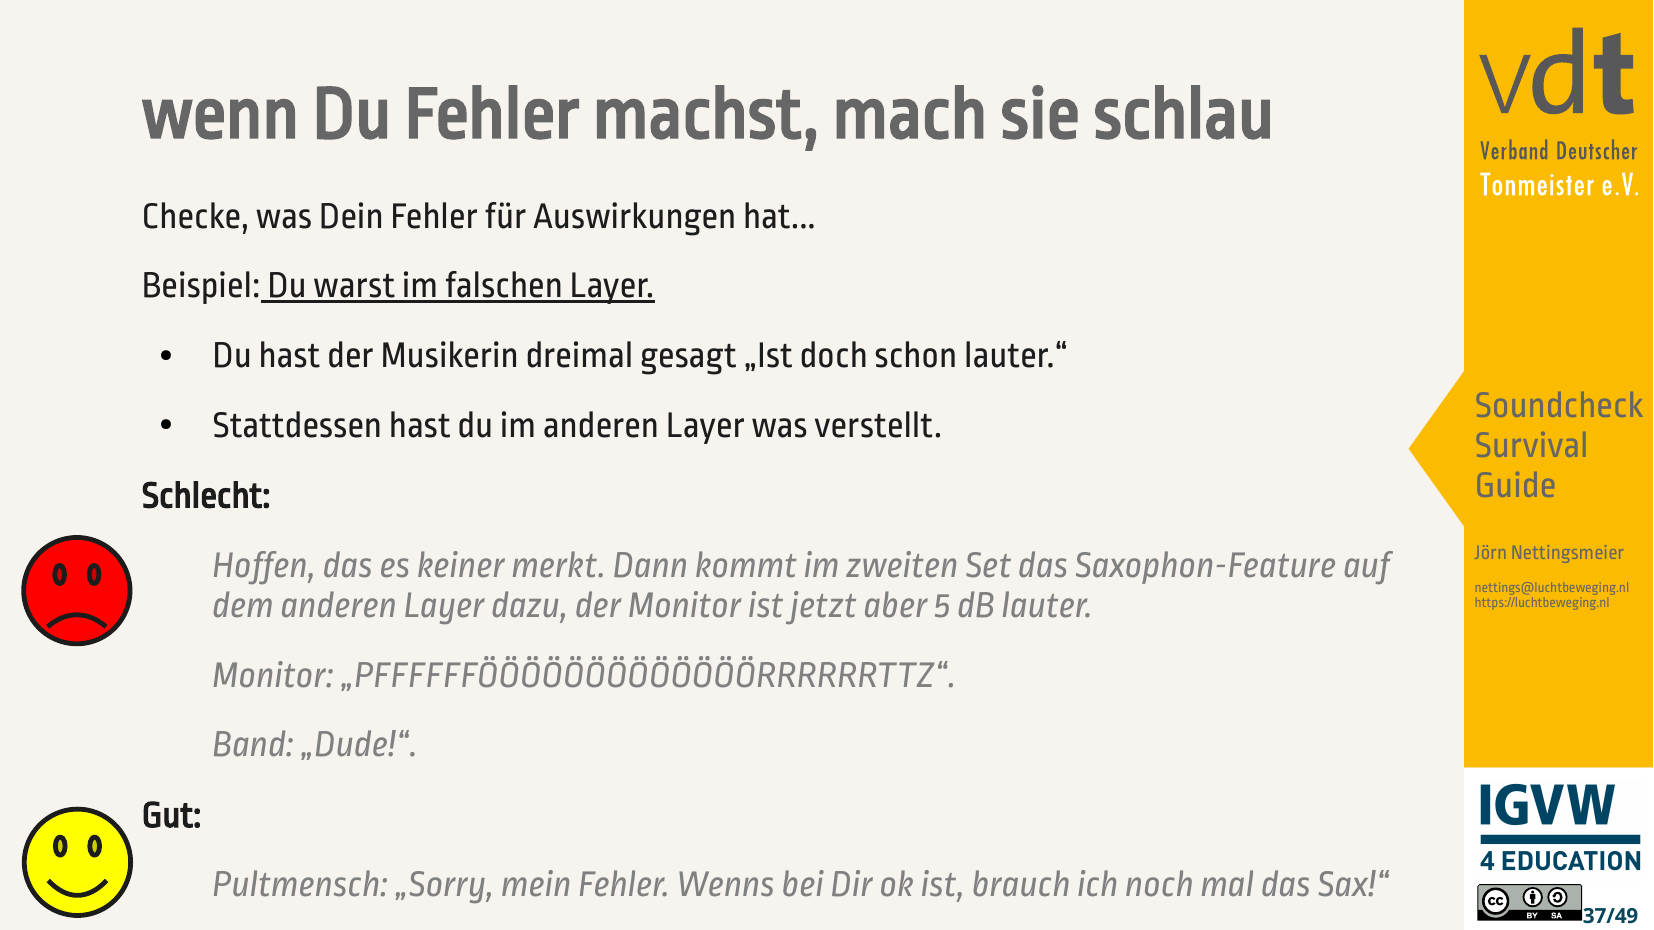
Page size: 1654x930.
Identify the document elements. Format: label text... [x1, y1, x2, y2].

text_box [23, 537, 131, 644]
text_box [24, 809, 131, 916]
list Checke, was Dein Fehler für Auswirkungen hat... Beispiel: Du warst im falschen Layer. Du hast der Musikerin dreimal gesagt „Ist doch schon lauter.“ Stattdessen hast du im anderen Layer was verstellt. Schlecht: Hoffen, das es keiner merkt. Dann kommt im zweiten Set das Saxophon-Feature auf dem anderen Layer dazu, der Monitor ist jetzt aber 5 dB lauter. Monitor: „PFFFFFFÖÖÖÖÖÖÖÖÖÖÖÖÖRRRRRRTTZ“. Band: „Dude!“. Gut: Pultmensch: „Sorry, mein Fehler. Wenns bei Dir ok ist, brauch ich noch mal das Sax!“ [141, 196, 1394, 930]
picture [1477, 780, 1646, 882]
title wenn Du Fehler machst, mach sie schlau [82, 37, 1335, 193]
